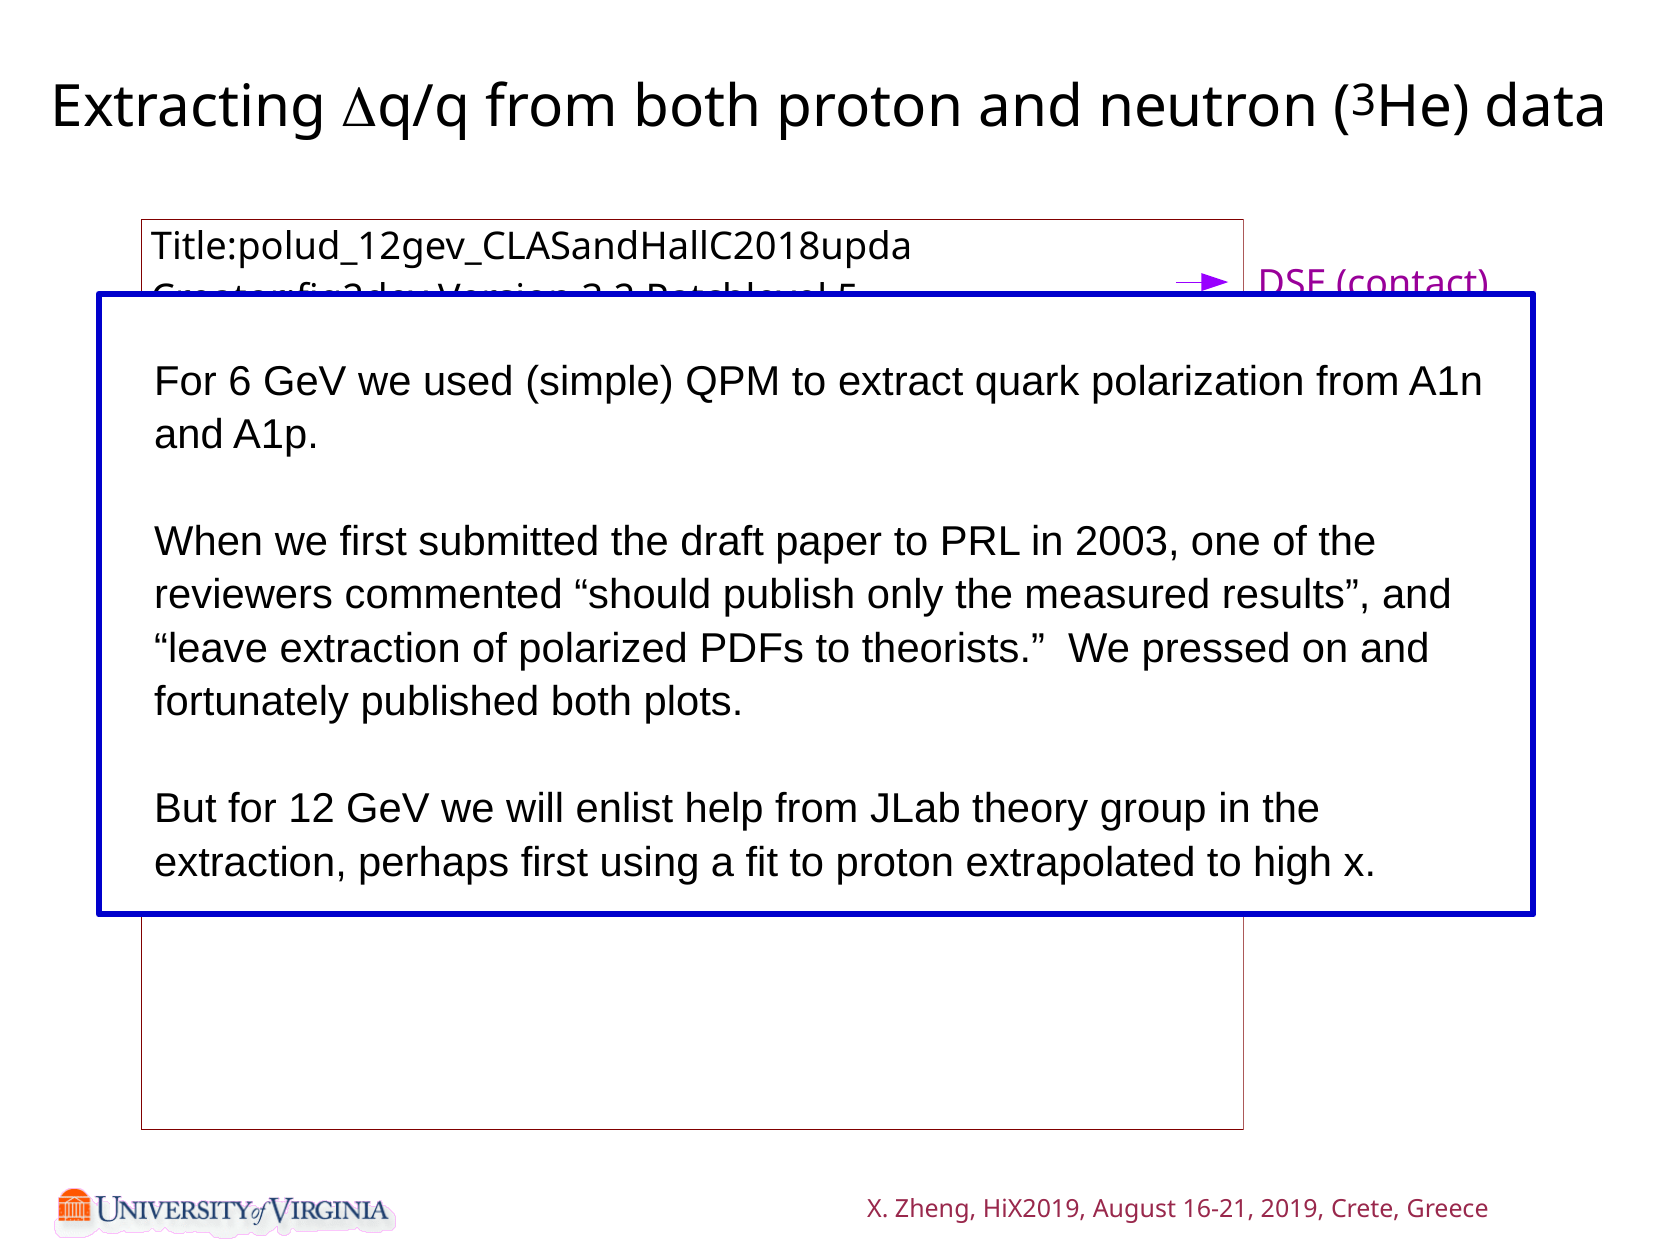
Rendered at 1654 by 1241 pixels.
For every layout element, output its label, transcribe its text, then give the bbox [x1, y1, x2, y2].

text_box For 6 GeV we used (simple) QPM to extract quark polarization from A1n and A1p. When we first submitted the draft paper to PRL in 2003, one of the reviewers commented “should publish only the measured results”, and “leave extraction of polarized PDFs to theorists.” We pressed on and fortunately published both plots. But for 12 GeV we will enlist help from JLab theory group in the extraction, perhaps first using a fit to proton extrapolated to high x. [98, 293, 1534, 915]
text_box DSE (contact) [1257, 263, 1489, 291]
picture [138, 917, 1244, 1130]
picture [138, 216, 1244, 291]
picture [35, 1171, 409, 1241]
title Extracting Dq/q from both proton and neutron (3He) data [41, 54, 1616, 154]
text_box DSE (contact) [1264, 272, 1279, 291]
